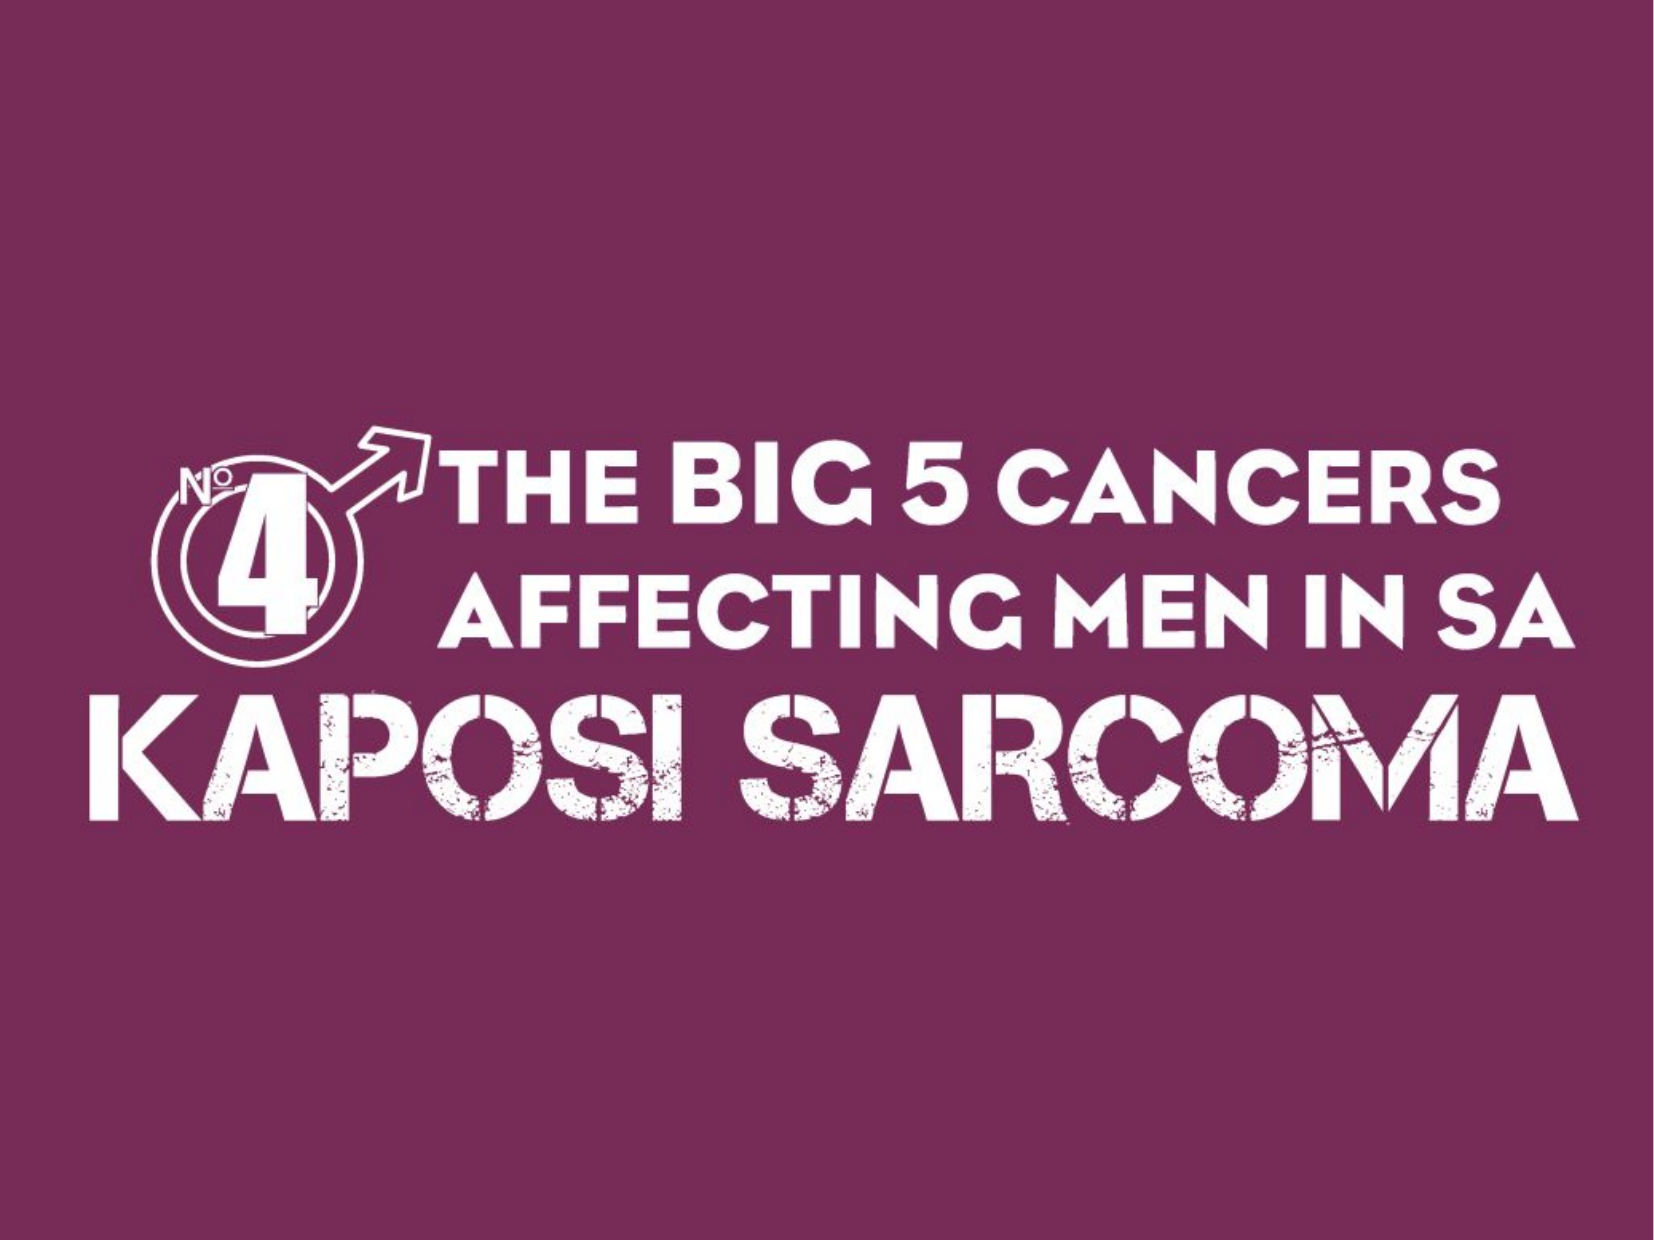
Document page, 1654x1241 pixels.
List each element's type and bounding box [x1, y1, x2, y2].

picture [29, 406, 1625, 834]
